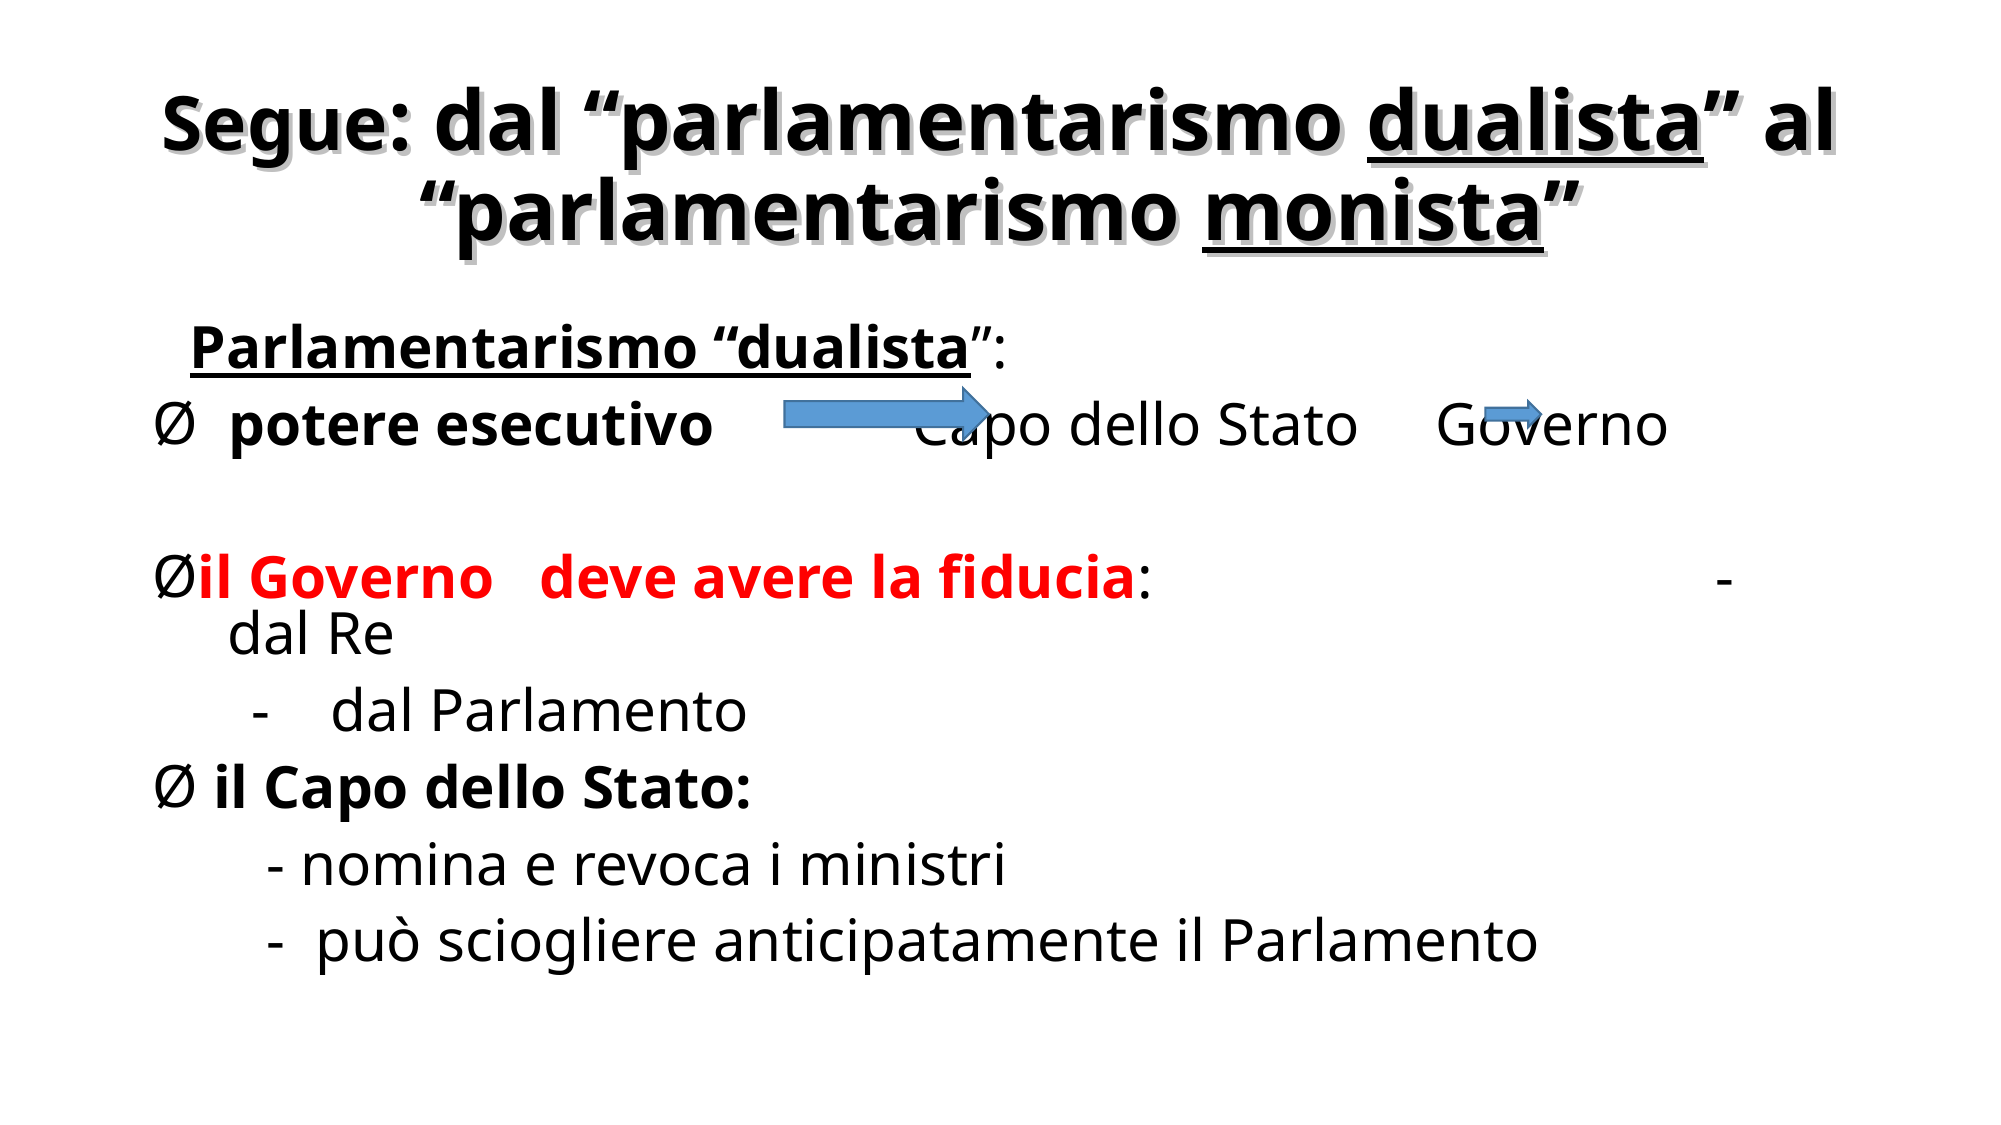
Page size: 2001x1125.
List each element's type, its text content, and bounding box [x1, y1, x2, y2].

list Parlamentarismo “dualista”: potere esecutivo Capo dello Stato Governo il Governo deve avere la fiducia: - dal Re - dal Parlamento il Capo dello Stato: - nomina e revoca i ministri - può sciogliere anticipatamente il Parlamento [137, 316, 1863, 1031]
title Segue: dal “parlamentarismo dualista” al “parlamentarismo monista” [137, 59, 1863, 278]
text_box [784, 388, 989, 441]
text_box [1485, 401, 1542, 428]
